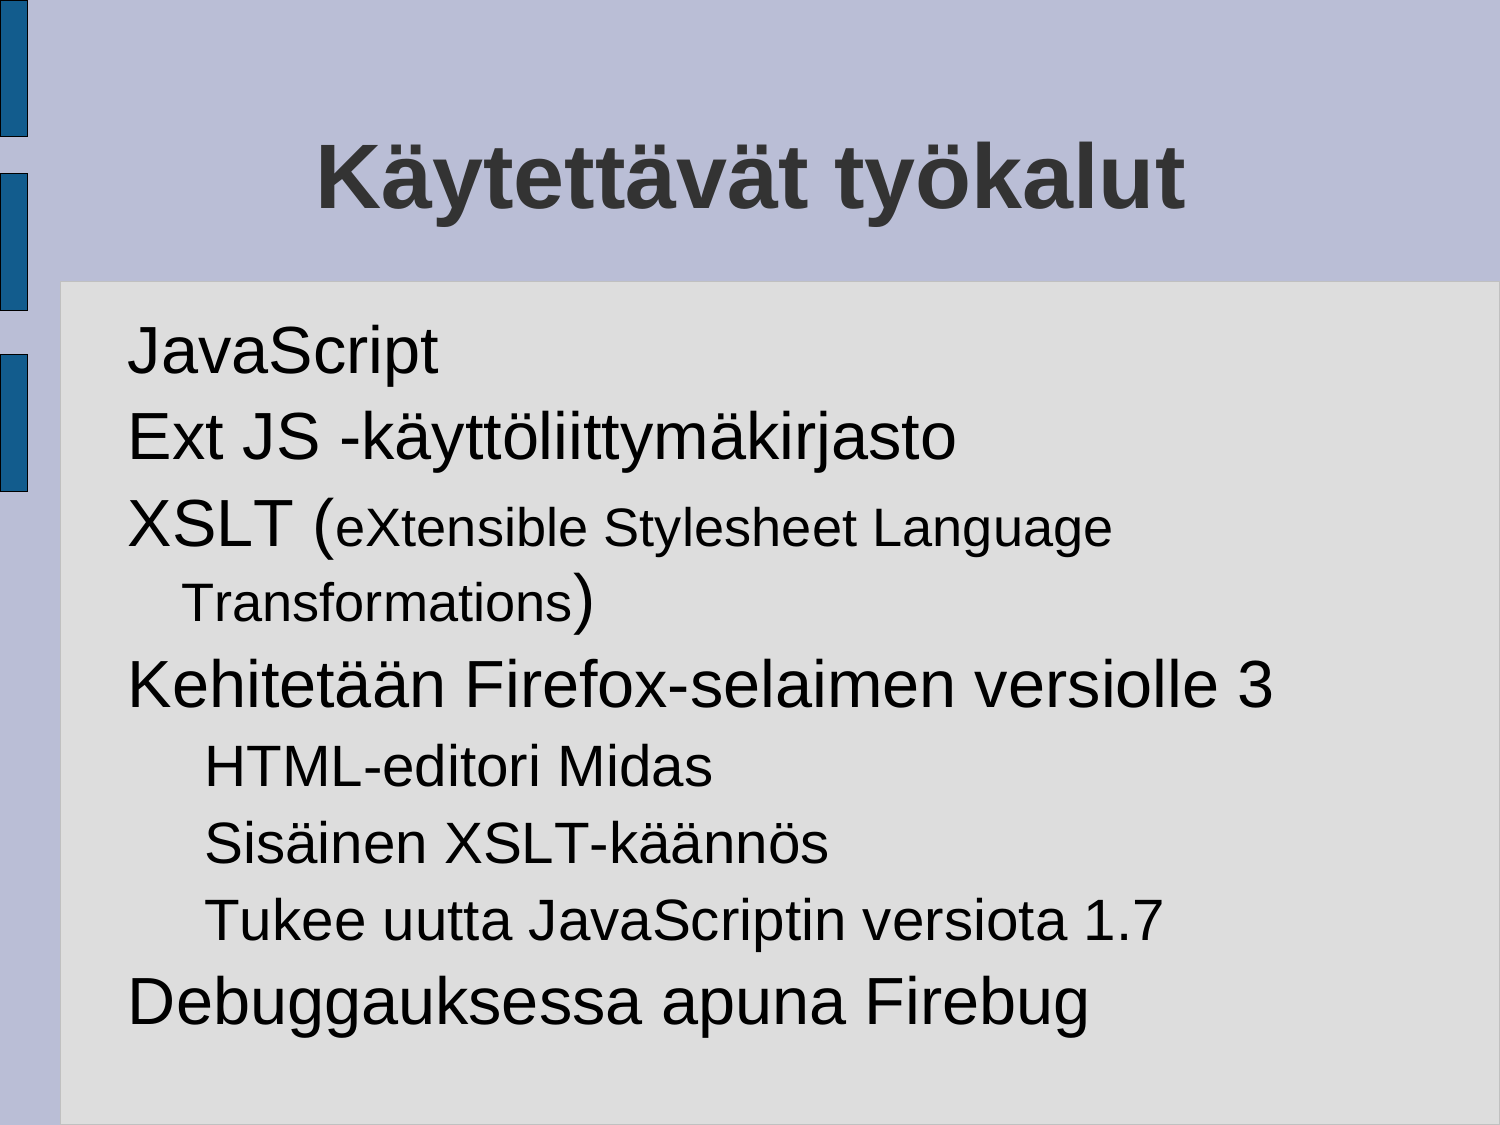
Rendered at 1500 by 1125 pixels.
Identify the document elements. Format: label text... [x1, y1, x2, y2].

title Käytettävät työkalut [110, 82, 1392, 271]
list JavaScript Ext JS -käyttöliittymäkirjasto XSLT (eXtensible Stylesheet Language Transformations) Kehitetään Firefox-selaimen versiolle 3 HTML-editori Midas Sisäinen XSLT-käännös Tukee uutta JavaScriptin versiota 1.7 Debuggauksessa apuna Firebug [110, 312, 1392, 1039]
